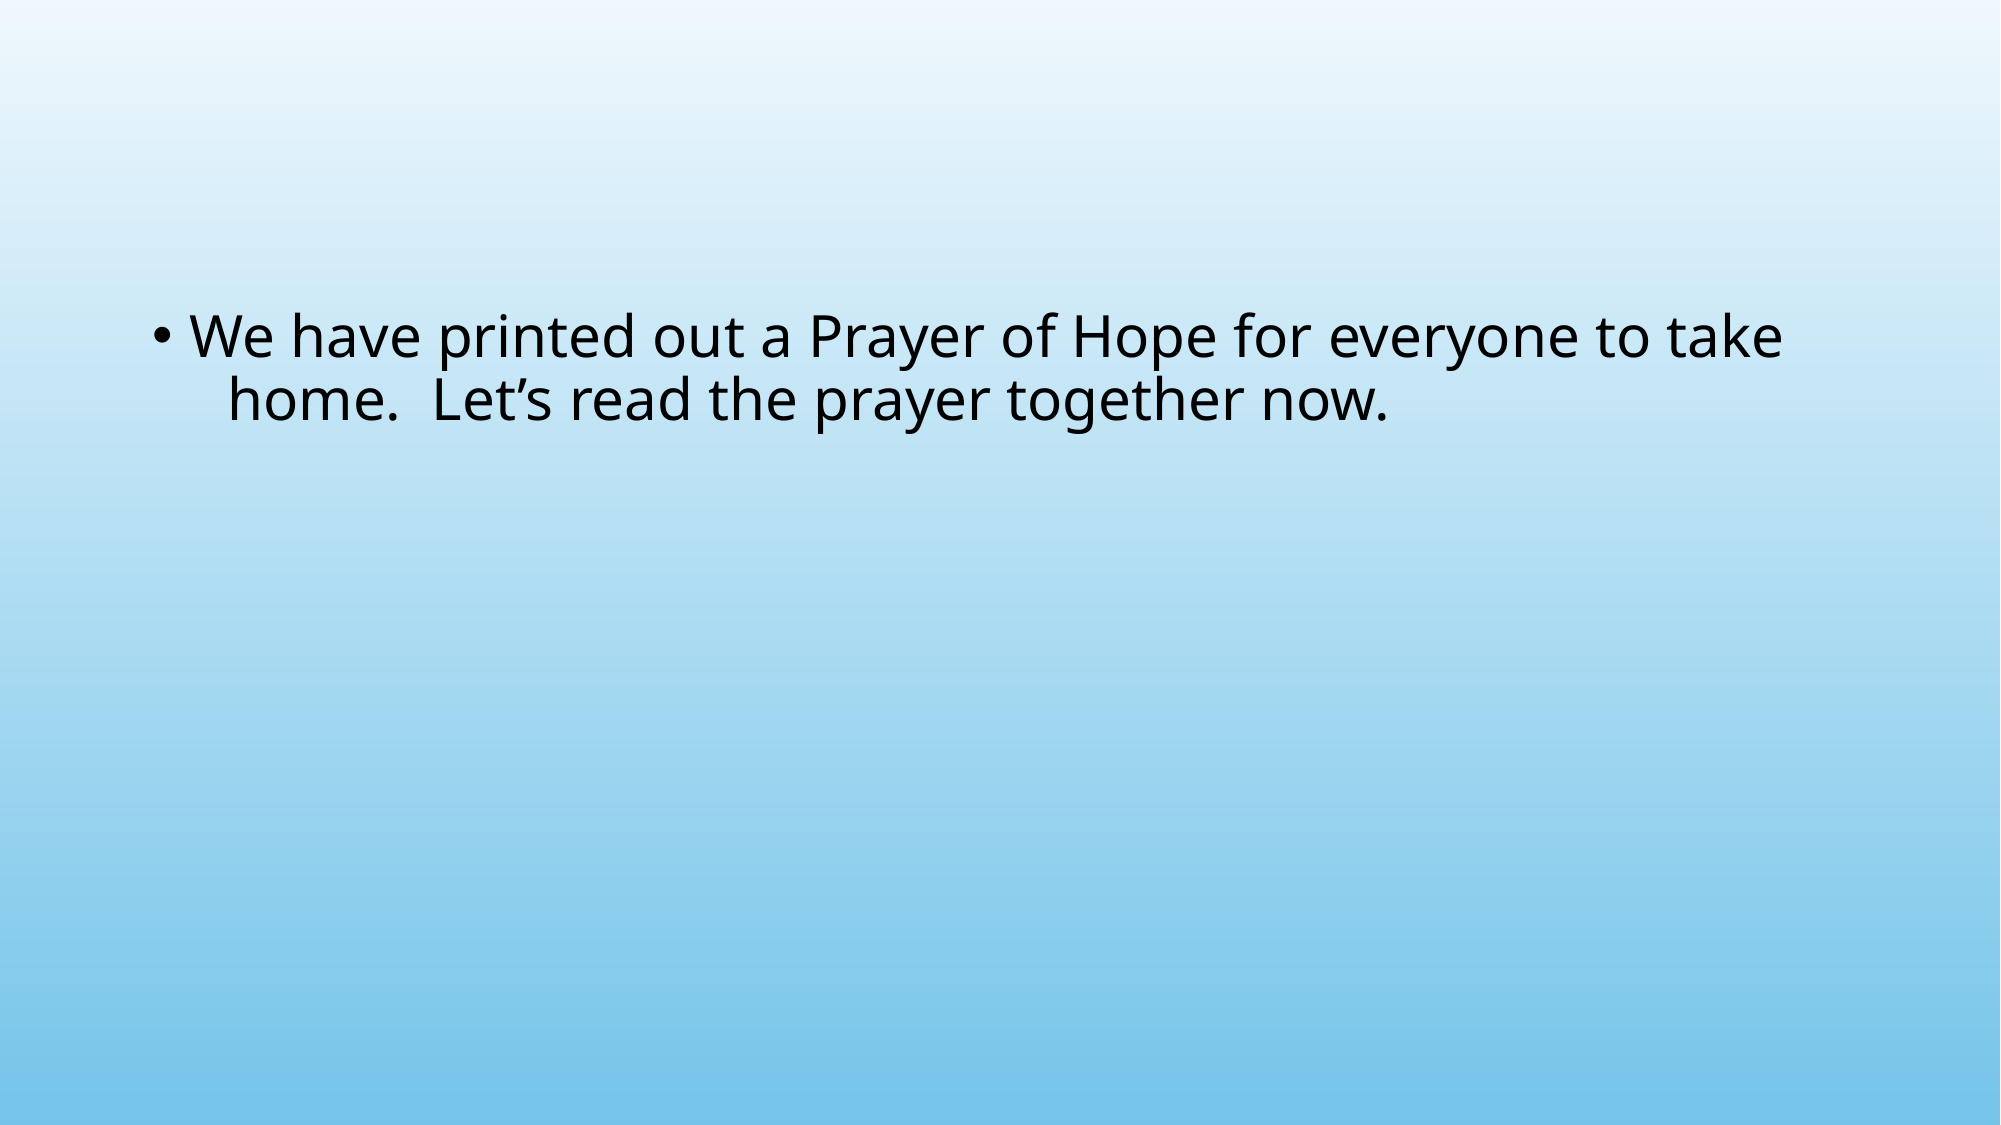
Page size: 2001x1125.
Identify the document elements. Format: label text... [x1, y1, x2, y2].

list We have printed out a Prayer of Hope for everyone to take home. Let’s read the prayer together now. [137, 299, 1863, 1014]
